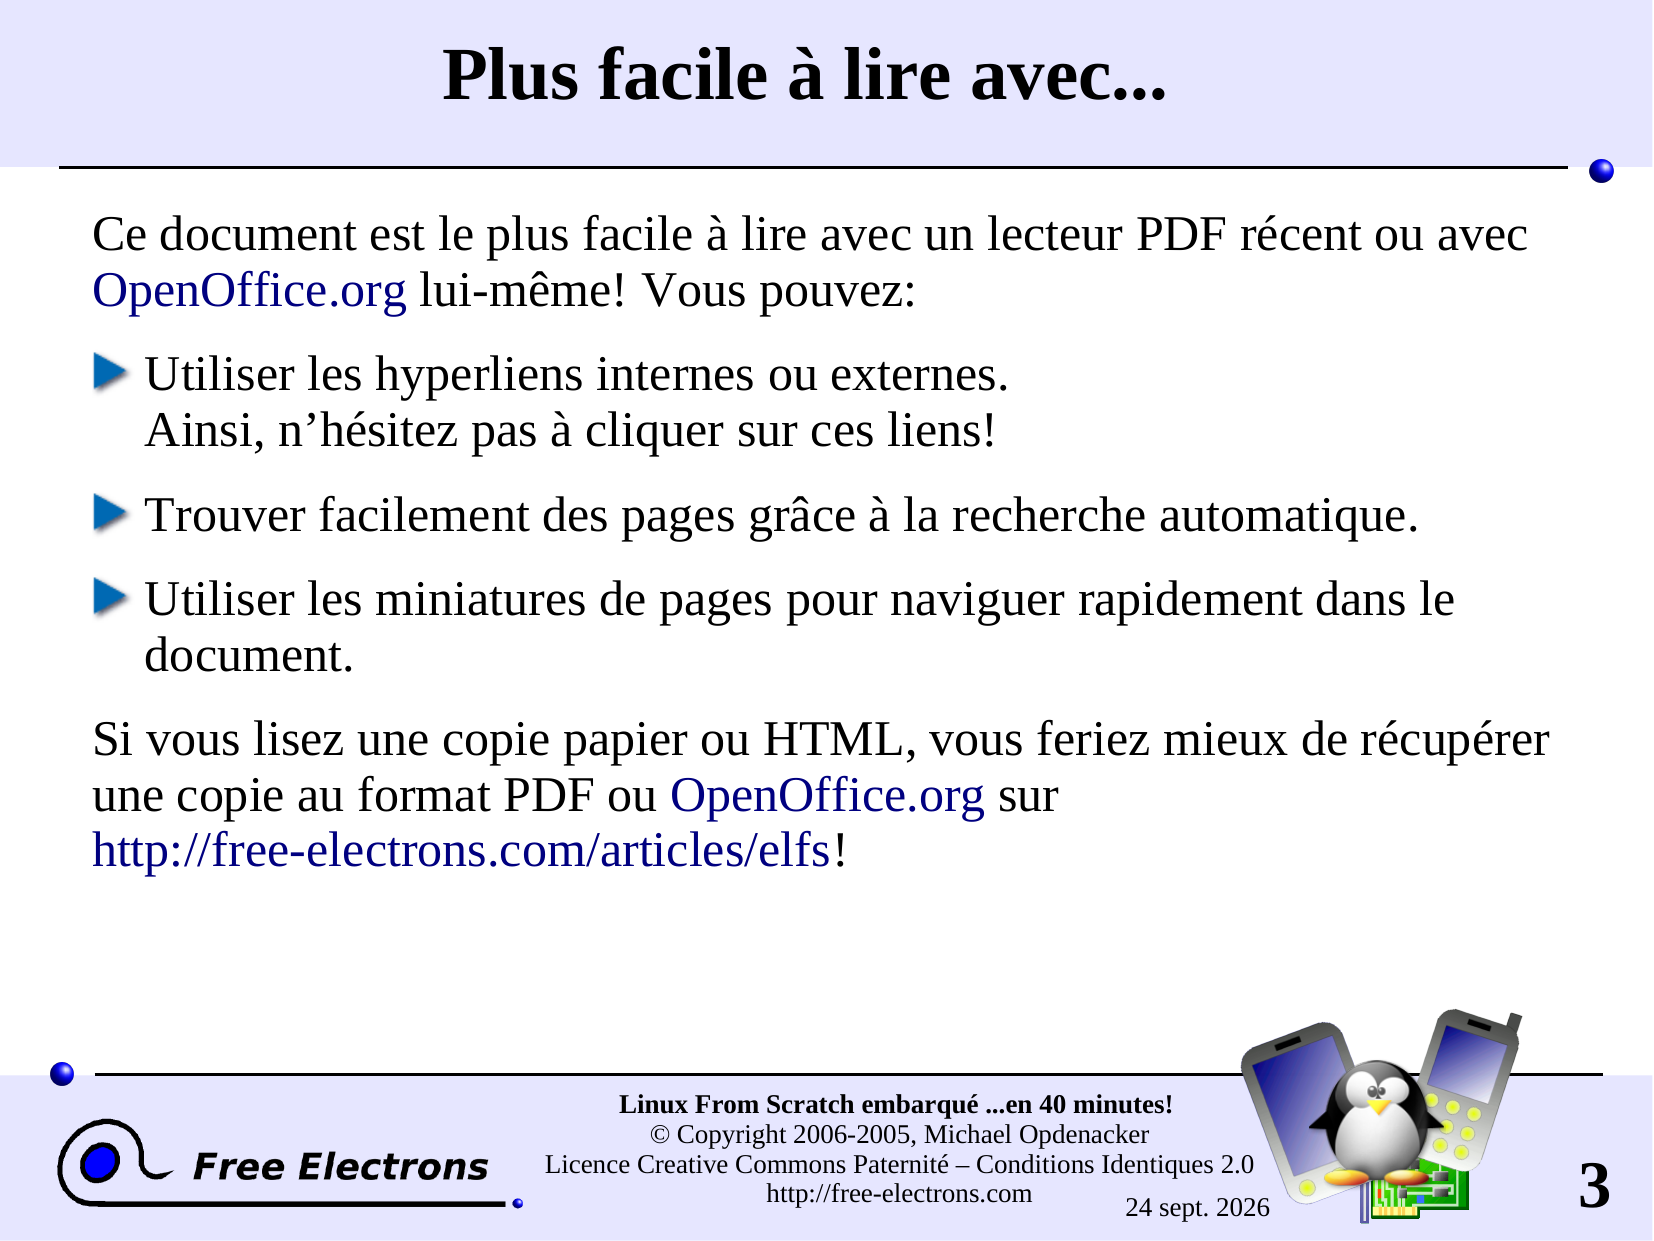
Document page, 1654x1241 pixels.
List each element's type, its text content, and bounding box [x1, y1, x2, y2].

list Ce document est le plus facile à lire avec un lecteur PDF récent ou avec OpenOffice.org lui-même! Vous pouvez: Utiliser les hyperliens internes ou externes. Ainsi, n’hésitez pas à cliquer sur ces liens! Trouver facilement des pages grâce à la recherche automatique. Utiliser les miniatures de pages pour naviguer rapidement dans le document. Si vous lisez une copie papier ou HTML, vous feriez mieux de récupérer une copie au format PDF ou OpenOffice.org sur http://free-electrons.com/articles/elfs! [74, 206, 1567, 1057]
picture [1227, 1057, 1523, 1241]
picture [50, 1108, 527, 1216]
title Plus facile à lire avec... [60, 18, 1550, 132]
